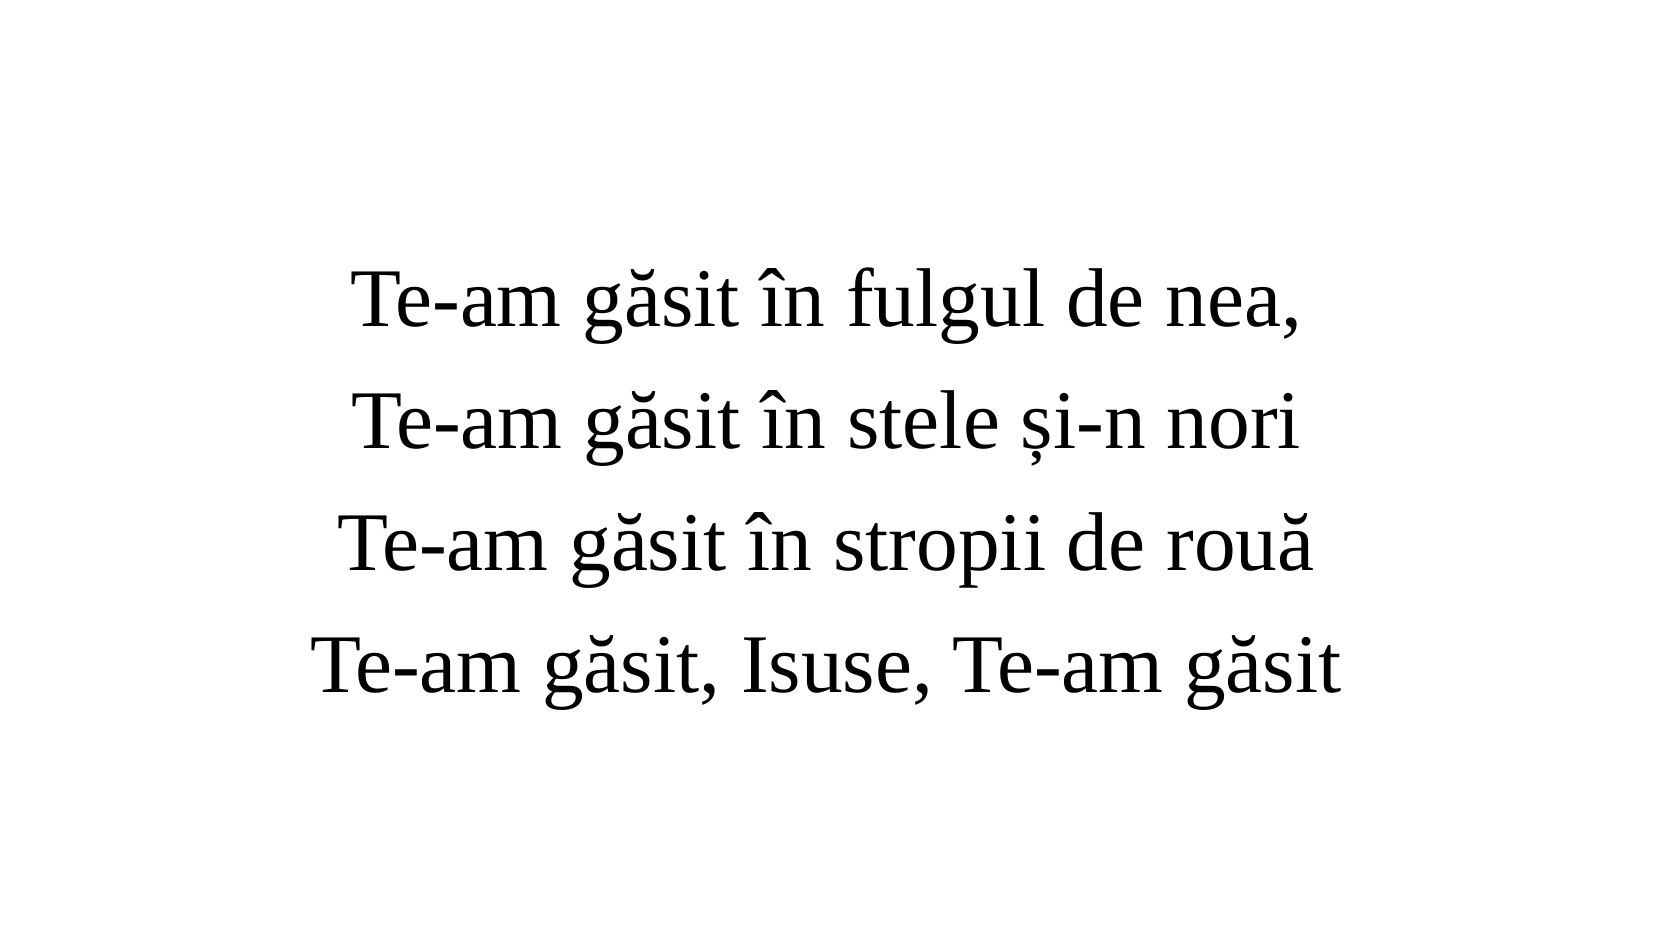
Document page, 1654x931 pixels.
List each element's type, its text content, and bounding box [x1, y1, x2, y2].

subtitle Te-am găsit în fulgul de nea, Te-am găsit în stele și-n nori Te-am găsit în stropii de rouă Te-am găsit, Isuse, Te-am găsit [70, 239, 1583, 713]
